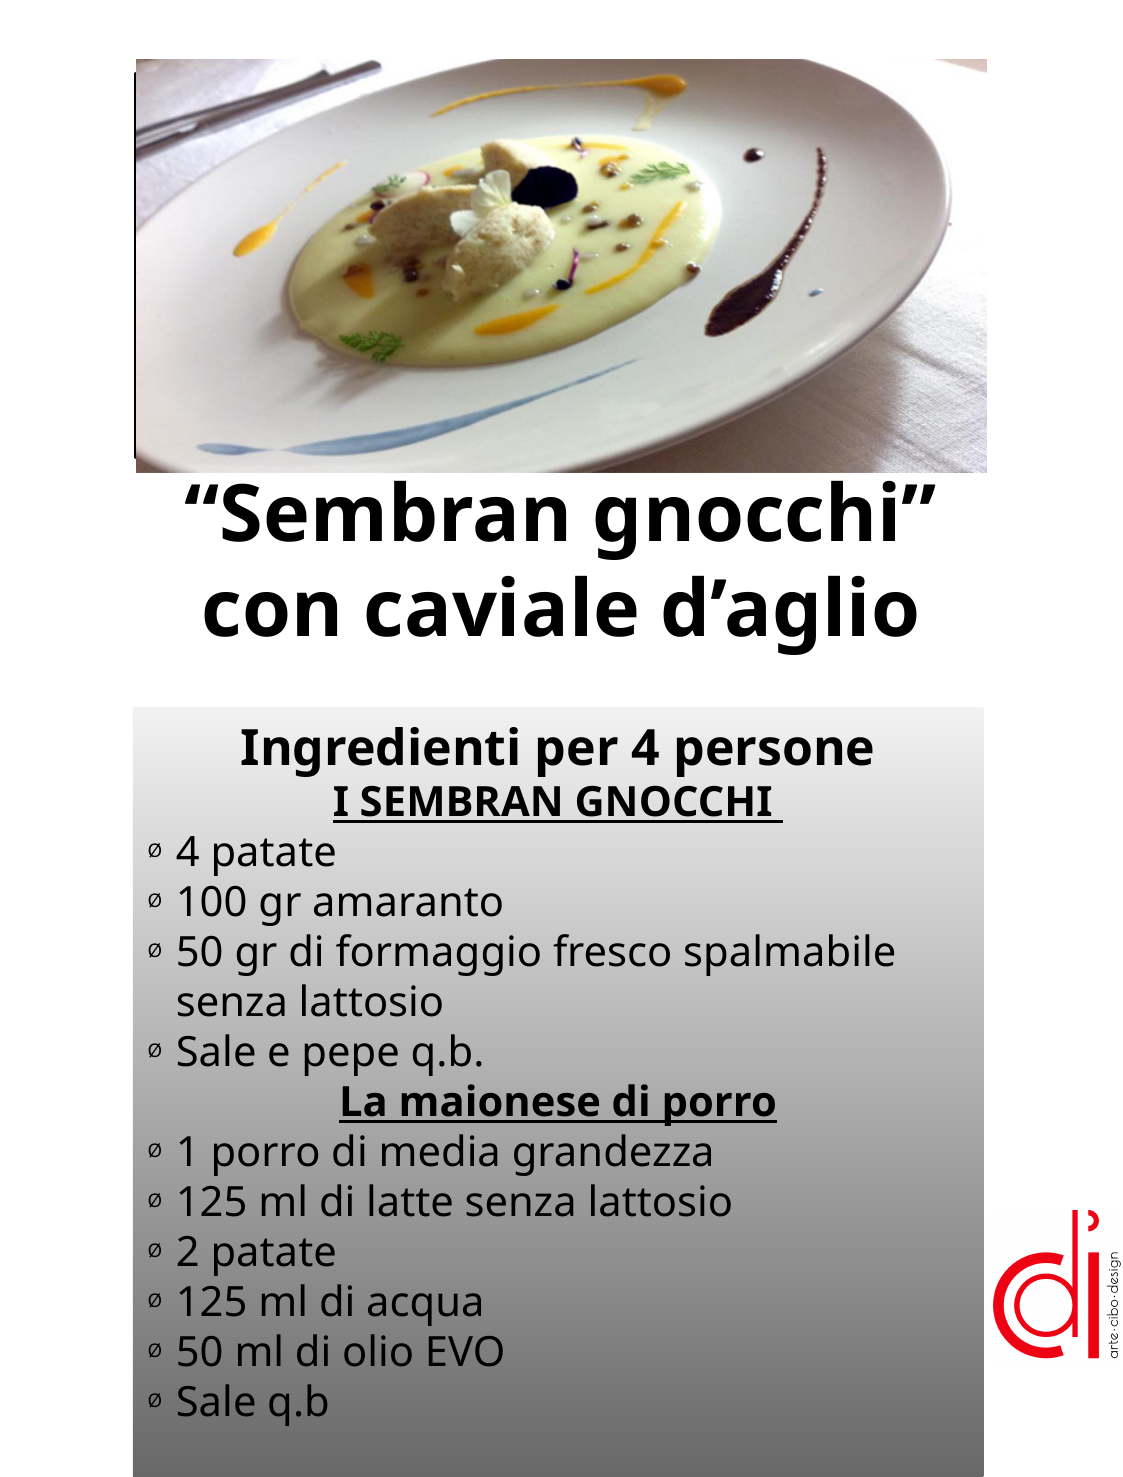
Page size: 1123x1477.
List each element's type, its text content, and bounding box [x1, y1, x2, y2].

subtitle Ingredienti per 4 persone I SEMBRAN GNOCCHI 4 patate 100 gr amaranto 50 gr di formaggio fresco spalmabile senza lattosio Sale e pepe q.b. La maionese di porro 1 porro di media grandezza 125 ml di latte senza lattosio 2 patate 125 ml di acqua 50 ml di olio EVO Sale q.b [132, 707, 984, 1477]
picture [136, 59, 987, 473]
picture [988, 1210, 1123, 1362]
title “Sembran gnocchi” con caviale d’aglio [135, 459, 987, 628]
